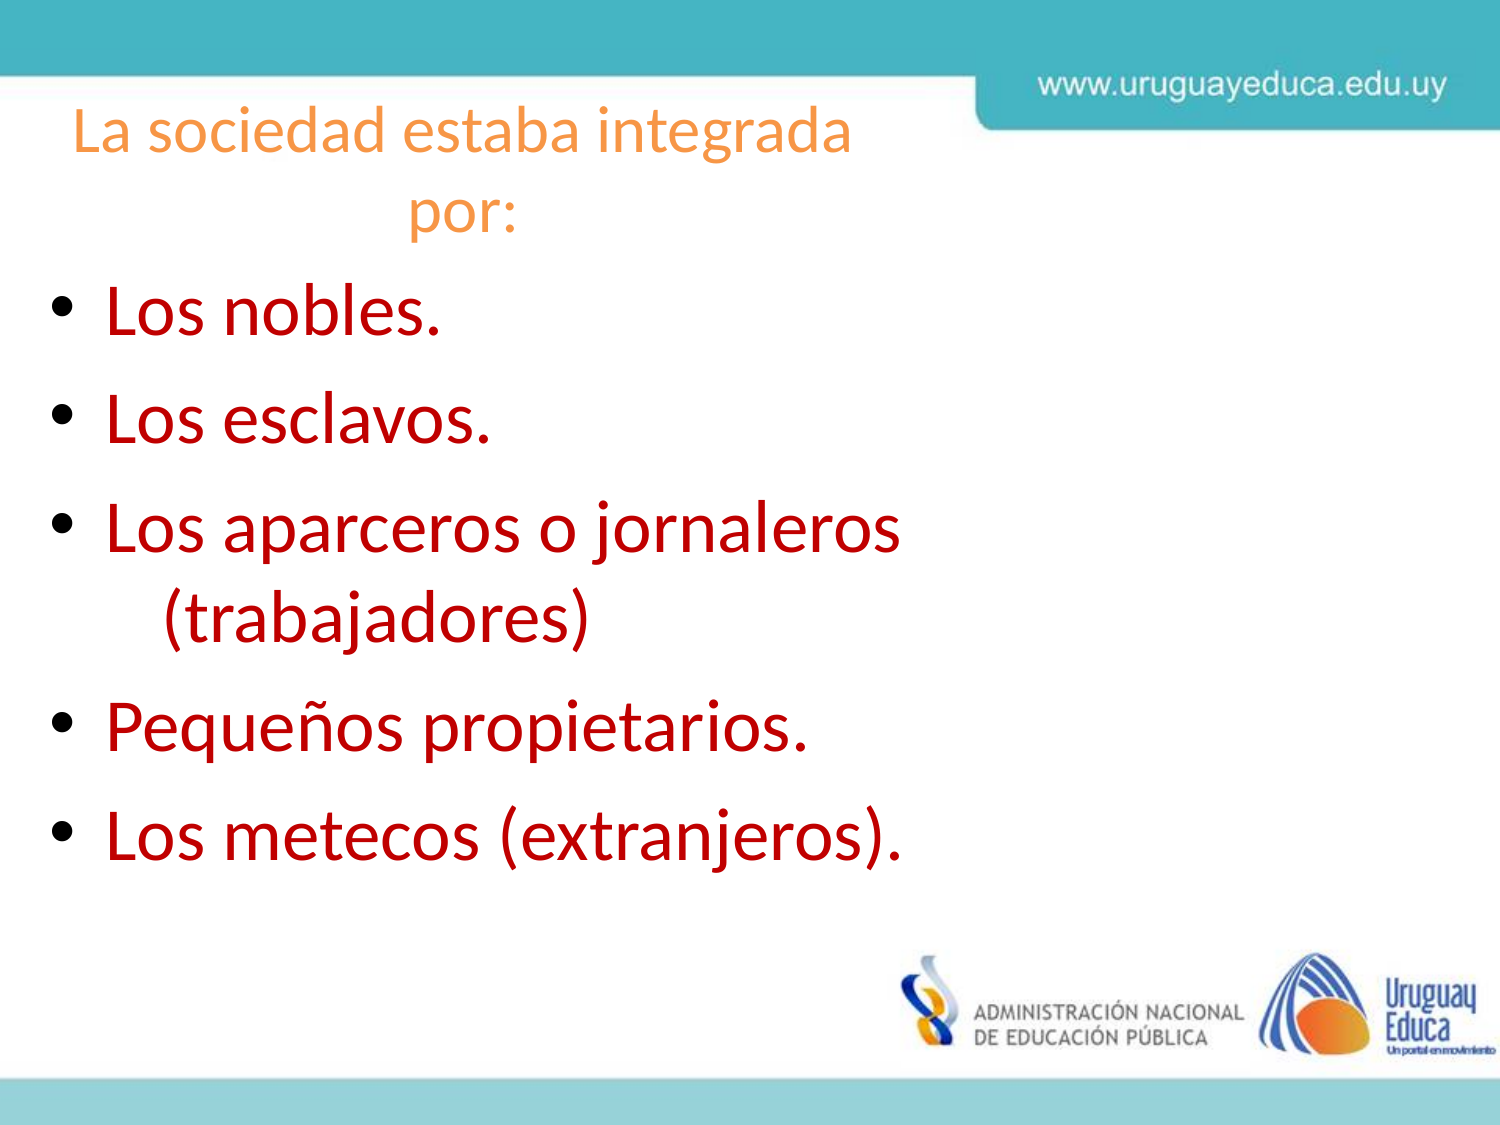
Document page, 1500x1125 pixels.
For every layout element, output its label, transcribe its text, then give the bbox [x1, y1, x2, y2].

picture [0, 0, 1500, 1125]
list Los nobles. Los esclavos. Los aparceros o jornaleros (trabajadores) Pequeños propietarios. Los metecos (extranjeros). [34, 252, 1359, 945]
title La sociedad estaba integrada por: [0, 78, 928, 235]
